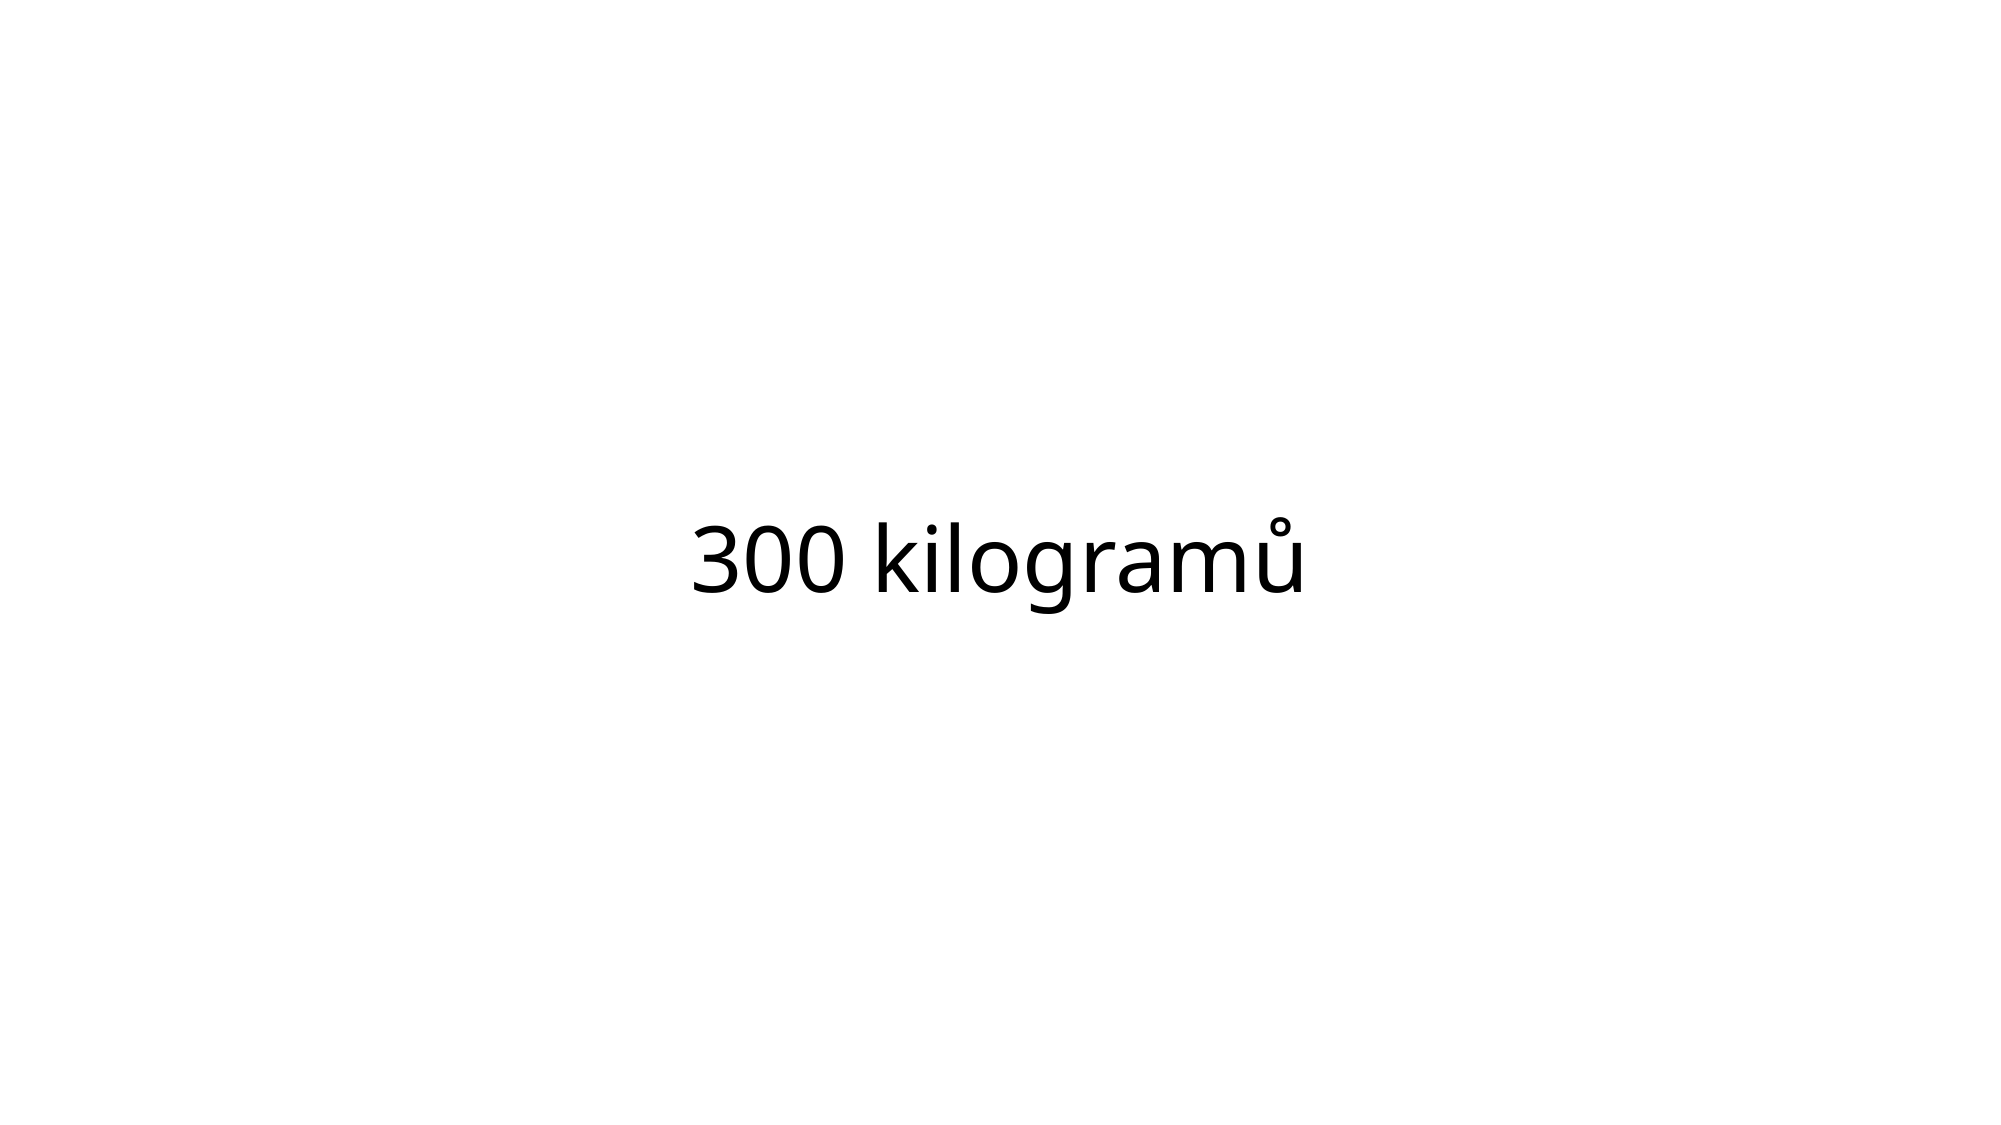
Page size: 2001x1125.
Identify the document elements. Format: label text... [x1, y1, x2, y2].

title 300 kilogramů [137, 453, 1863, 672]
